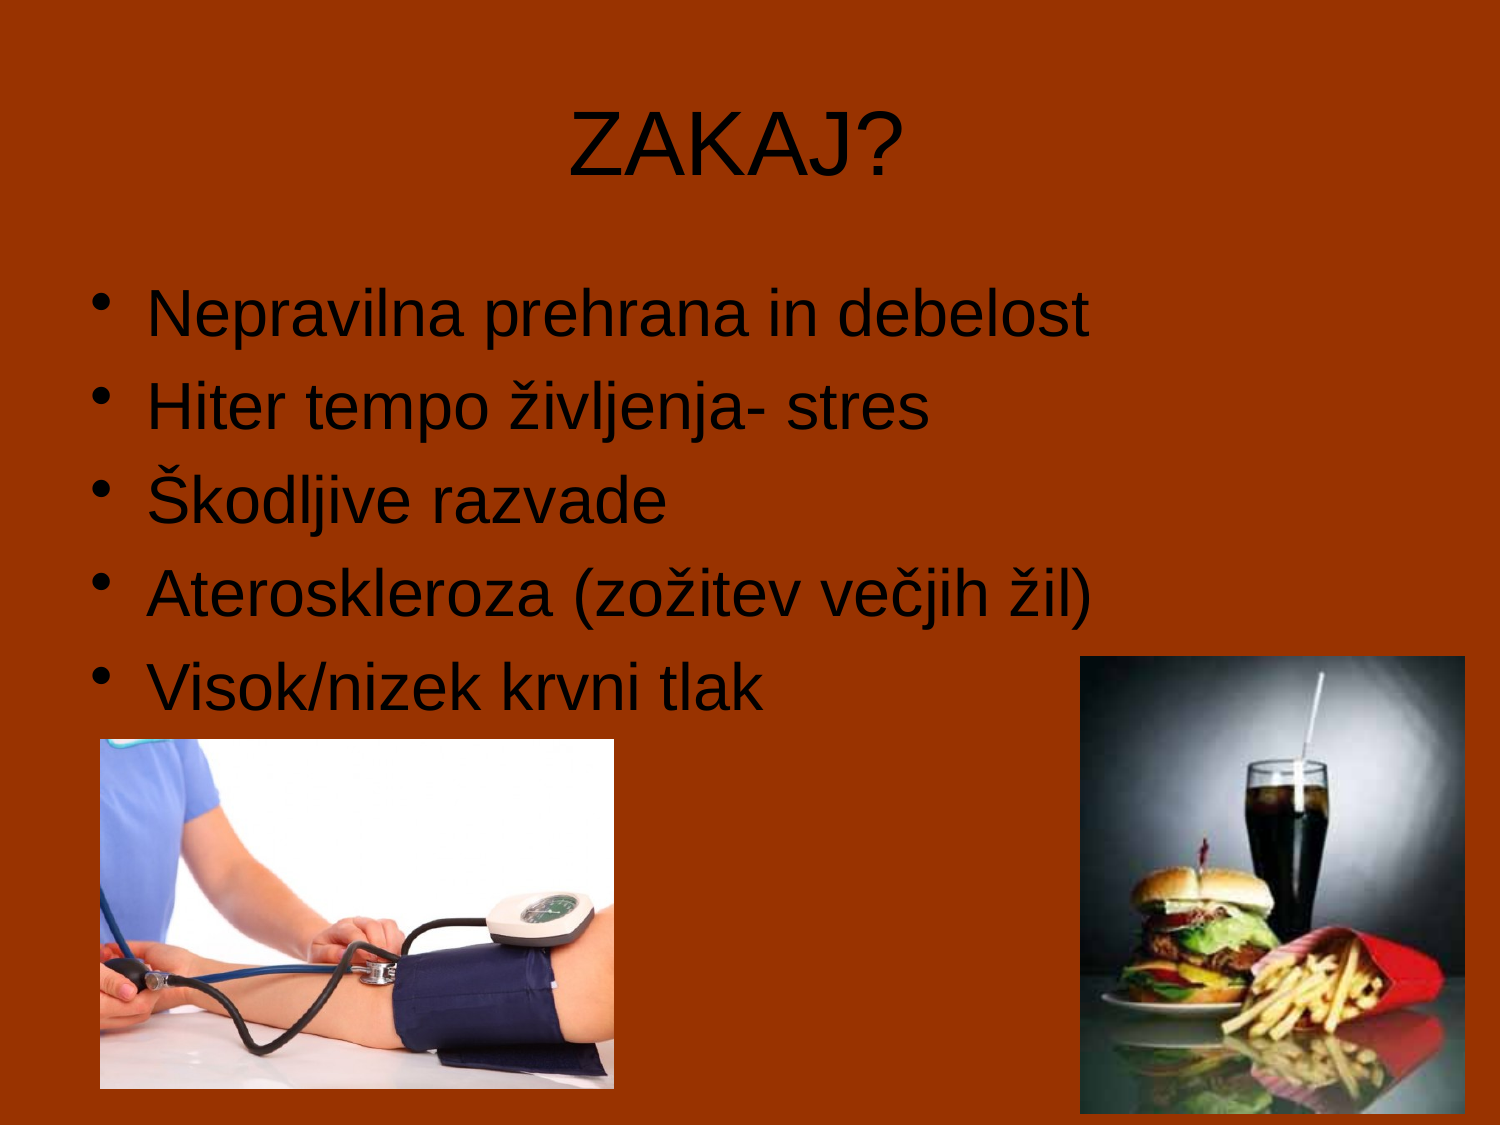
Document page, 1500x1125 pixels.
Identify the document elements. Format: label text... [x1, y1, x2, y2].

picture [100, 739, 614, 1089]
title ZAKAJ? [75, 45, 1425, 233]
picture [1080, 656, 1465, 1114]
list Nepravilna prehrana in debelost Hiter tempo življenja- stres Škodljive razvade Ateroskleroza (zožitev večjih žil) Visok/nizek krvni tlak [75, 262, 1425, 1005]
